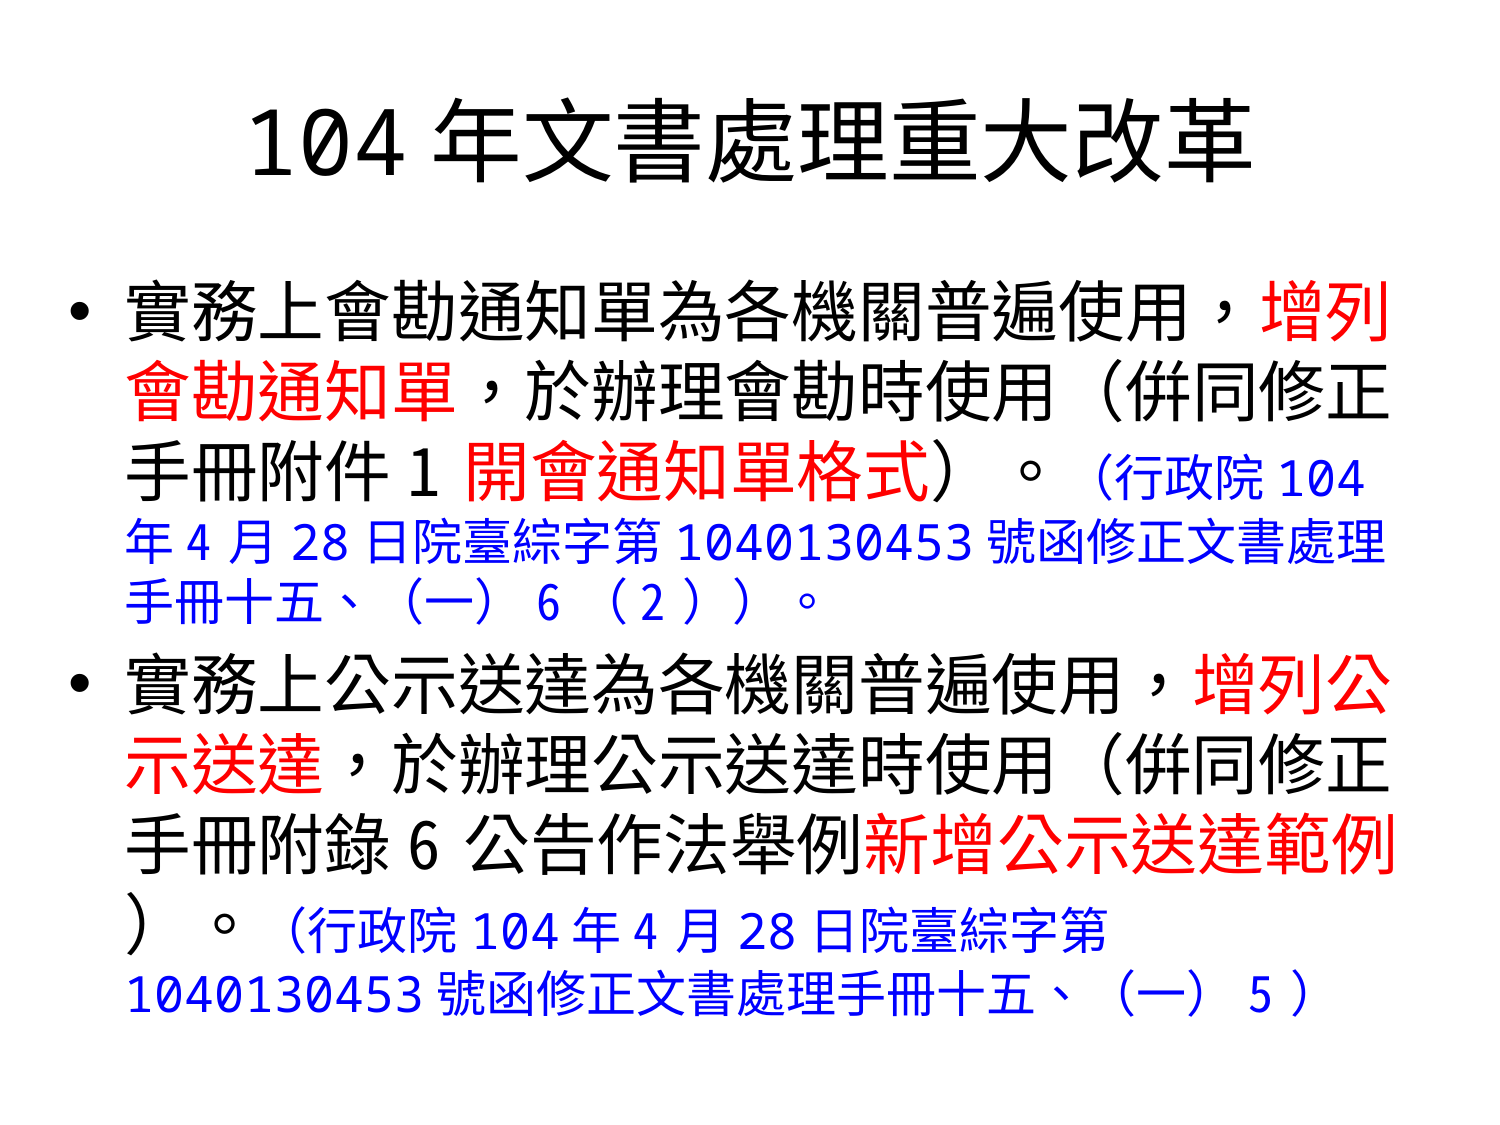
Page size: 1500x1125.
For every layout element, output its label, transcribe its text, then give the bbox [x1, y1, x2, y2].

list 實務上會勘通知單為各機關普遍使用，增列會勘通知單，於辦理會勘時使用（倂同修正手冊附件1開會通知單格式）。（行政院104年4月28日院臺綜字第1040130453號函修正文書處理手冊十五、（一）6（2））。 實務上公示送達為各機關普遍使用，增列公示送達，於辦理公示送達時使用（倂同修正手冊附錄6公告作法舉例新增公示送達範例）。（行政院104年4月28日院臺綜字第1040130453號函修正文書處理手冊十五、（一）5） [53, 262, 1436, 1071]
title 104年文書處理重大改革 [75, 45, 1426, 233]
